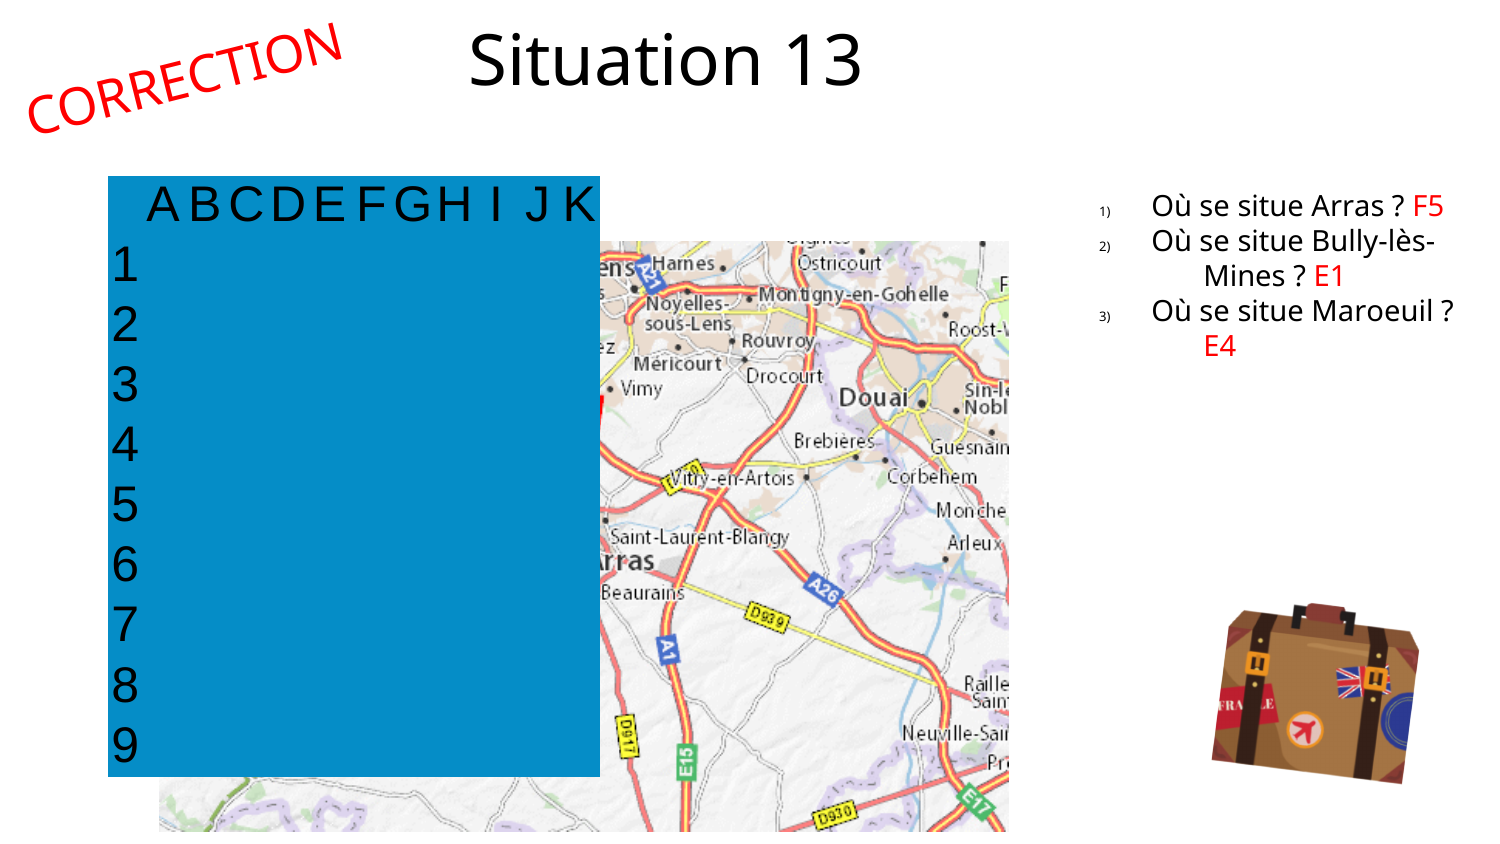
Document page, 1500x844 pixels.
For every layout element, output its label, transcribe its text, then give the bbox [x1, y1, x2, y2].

table_cell [350, 657, 392, 717]
table_header I [475, 176, 517, 236]
table_cell [559, 477, 600, 537]
table_cell [475, 236, 517, 296]
table_cell [350, 717, 392, 777]
table_header K [559, 176, 600, 236]
table_cell [184, 537, 225, 597]
table_header H [434, 176, 475, 236]
table_cell [350, 597, 392, 657]
table_cell [434, 537, 475, 597]
table_cell [434, 236, 475, 296]
table_cell [517, 296, 559, 356]
table_cell [184, 356, 225, 417]
table_cell [434, 717, 475, 777]
table_cell [184, 296, 225, 356]
table_cell [517, 477, 559, 537]
table_header [108, 176, 142, 236]
table_cell [434, 296, 475, 356]
table_header G [392, 176, 434, 236]
table_cell [559, 537, 600, 597]
table_cell 2 [108, 296, 142, 356]
table_cell [475, 717, 517, 777]
text_box Situation 13 [453, 0, 1219, 117]
table_cell [225, 296, 267, 356]
table_cell [225, 717, 267, 777]
table_cell [434, 477, 475, 537]
table_cell [559, 356, 600, 417]
table_cell [392, 537, 434, 597]
table_cell [184, 417, 225, 477]
picture [1172, 556, 1445, 815]
table_cell [392, 477, 434, 537]
table_cell [309, 296, 350, 356]
picture [159, 241, 1009, 832]
table_cell [475, 537, 517, 597]
table_cell [225, 356, 267, 417]
table_cell [309, 657, 350, 717]
table_cell [142, 236, 184, 296]
table_cell [559, 296, 600, 356]
table_cell [350, 356, 392, 417]
table_cell [434, 356, 475, 417]
table_cell [309, 236, 350, 296]
table_cell [517, 417, 559, 477]
table_cell [184, 477, 225, 537]
table_cell 9 [108, 717, 142, 777]
table_header C [225, 176, 267, 236]
table_cell [267, 657, 309, 717]
table_cell [434, 657, 475, 717]
table_header F [350, 176, 392, 236]
table_cell [309, 477, 350, 537]
text_box CORRECTION [0, 0, 523, 167]
table_cell [559, 417, 600, 477]
table_cell [559, 717, 600, 777]
table_header D [267, 176, 309, 236]
table_cell [267, 537, 309, 597]
table_cell [475, 417, 517, 477]
table_cell [309, 417, 350, 477]
table_cell [350, 477, 392, 537]
table_cell [559, 657, 600, 717]
table_cell [392, 717, 434, 777]
table_cell [267, 717, 309, 777]
table_cell [559, 597, 600, 657]
table_cell [267, 296, 309, 356]
table_cell [475, 597, 517, 657]
table_cell [434, 417, 475, 477]
table_cell [142, 597, 184, 657]
table_cell [517, 717, 559, 777]
table_header B [184, 176, 225, 236]
table_cell [392, 236, 434, 296]
table_cell [559, 236, 600, 296]
table_cell 5 [108, 477, 142, 537]
table_cell [392, 657, 434, 717]
table_cell [517, 597, 559, 657]
table_cell 7 [108, 597, 142, 657]
table_cell [475, 296, 517, 356]
table_cell [142, 417, 184, 477]
table_cell [350, 296, 392, 356]
table_cell [517, 356, 559, 417]
table_cell [309, 537, 350, 597]
table_cell [475, 477, 517, 537]
table_header E [309, 176, 350, 236]
table_cell [350, 236, 392, 296]
table_cell [392, 356, 434, 417]
table_header J [517, 176, 559, 236]
text_box Où se situe Arras ? F5 Où se situe Bully-lès-Mines ? E1 Où se situe Maroeuil ? E4 [1038, 172, 1482, 416]
table_cell [267, 417, 309, 477]
table_cell [184, 236, 225, 296]
table_cell [267, 477, 309, 537]
table_cell [225, 537, 267, 597]
table_cell [350, 417, 392, 477]
table_cell 1 [108, 236, 142, 296]
table_cell [517, 537, 559, 597]
table_cell 8 [108, 657, 142, 717]
table_cell [225, 236, 267, 296]
table_cell [225, 657, 267, 717]
table_cell [142, 537, 184, 597]
table_cell [142, 296, 184, 356]
table_cell [309, 597, 350, 657]
table_cell [267, 356, 309, 417]
table_cell [350, 537, 392, 597]
table_cell [267, 236, 309, 296]
table_cell [142, 477, 184, 537]
table_cell [392, 597, 434, 657]
table_header A [142, 176, 184, 236]
table_cell [184, 597, 225, 657]
table_cell [267, 597, 309, 657]
table_cell [184, 657, 225, 717]
table_cell [309, 717, 350, 777]
table_cell [225, 477, 267, 537]
table_cell [142, 717, 184, 777]
table_cell [475, 356, 517, 417]
table_cell 4 [108, 417, 142, 477]
table_cell [184, 717, 225, 777]
table_cell 6 [108, 537, 142, 597]
table_cell [475, 657, 517, 717]
table_cell [225, 597, 267, 657]
table_cell [392, 417, 434, 477]
table_cell [392, 296, 434, 356]
table_cell [225, 417, 267, 477]
table_cell [517, 657, 559, 717]
table_cell [142, 657, 184, 717]
table_cell 3 [108, 356, 142, 417]
table_cell [142, 356, 184, 417]
table_cell [434, 597, 475, 657]
table_cell [309, 356, 350, 417]
table_cell [517, 236, 559, 296]
